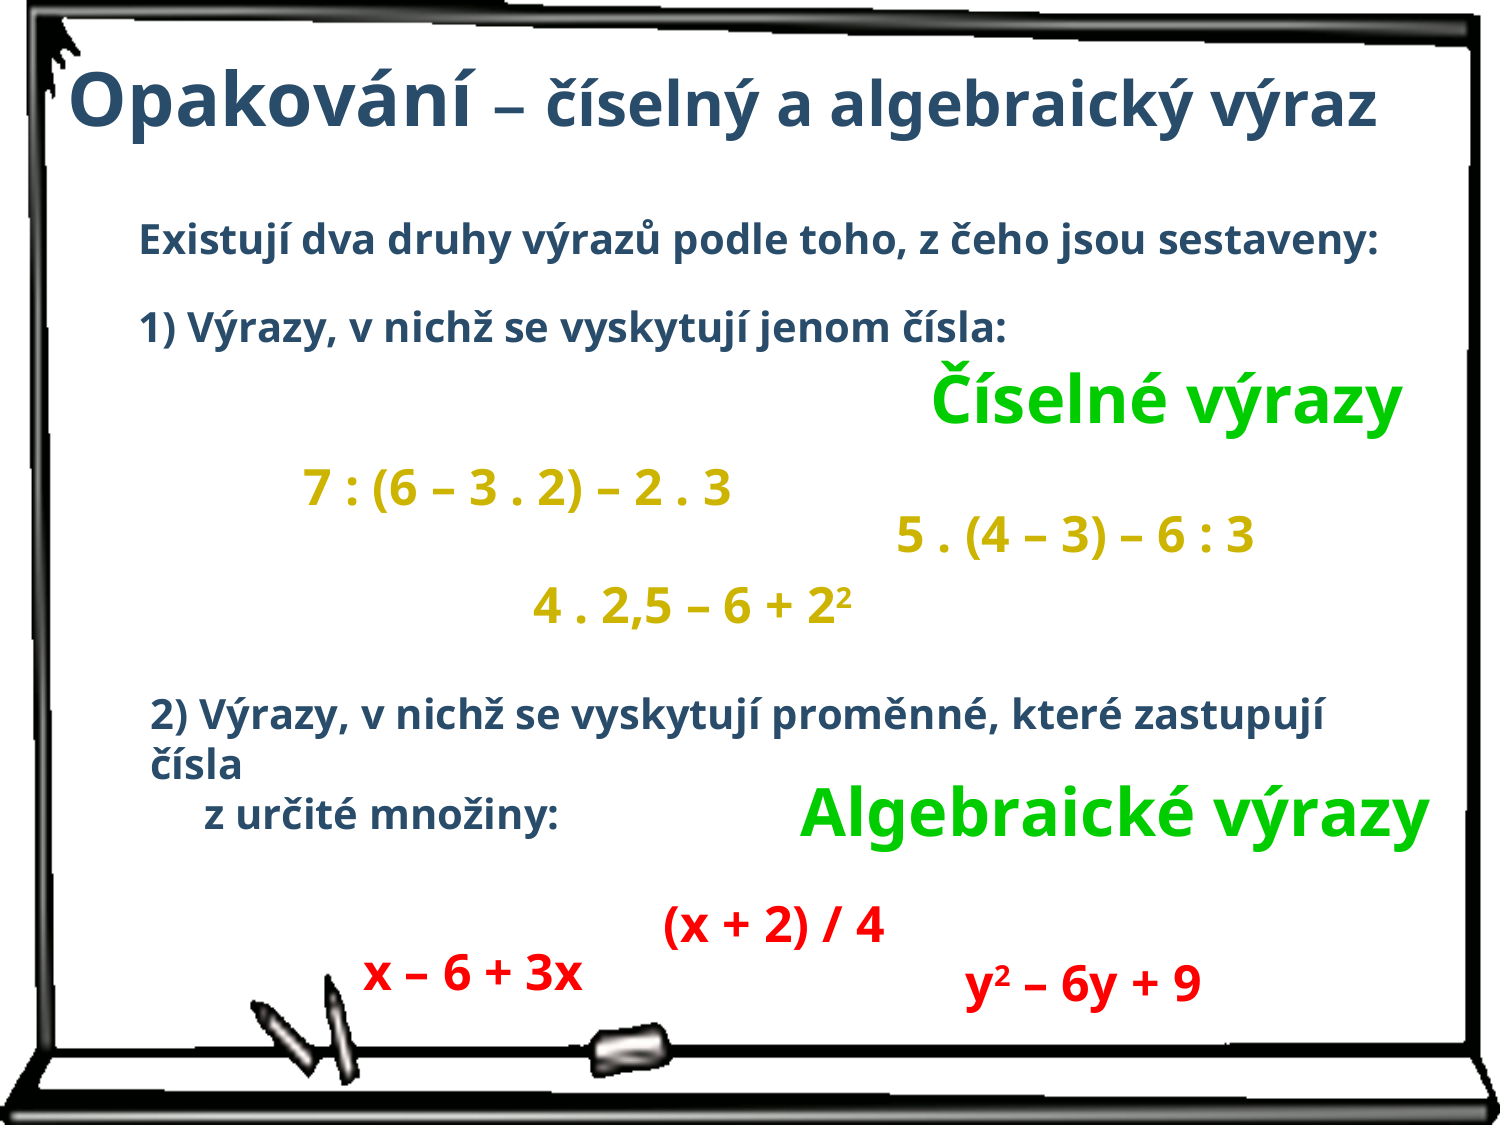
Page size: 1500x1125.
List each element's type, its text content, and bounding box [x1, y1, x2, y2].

text_box 7 : (6 – 3 . 2) – 2 . 3 [289, 432, 869, 539]
picture [0, 0, 1500, 1125]
text_box 4 . 2,5 – 6 + 22 [518, 550, 1211, 658]
text_box Algebraické výrazy [785, 762, 1453, 858]
text_box Číselné výrazy [915, 350, 1465, 445]
text_box 1) Výrazy, v nichž se vyskytují jenom čísla: [123, 278, 1027, 374]
text_box x – 6 + 3x [348, 916, 715, 1024]
text_box 5 . (4 – 3) – 6 : 3 [881, 479, 1377, 587]
text_box (x + 2) / 4 [649, 869, 1004, 977]
text_box Opakování – číselný a algebraický výraz [53, 54, 1400, 138]
text_box 2) Výrazy, v nichž se vyskytují proměnné, které zastupují čísla z určité množiny: [135, 715, 1406, 811]
text_box y2 – 6y + 9 [950, 928, 1318, 1035]
text_box Existují dva druhy výrazů podle toho, z čeho jsou sestaveny: [123, 196, 1400, 279]
